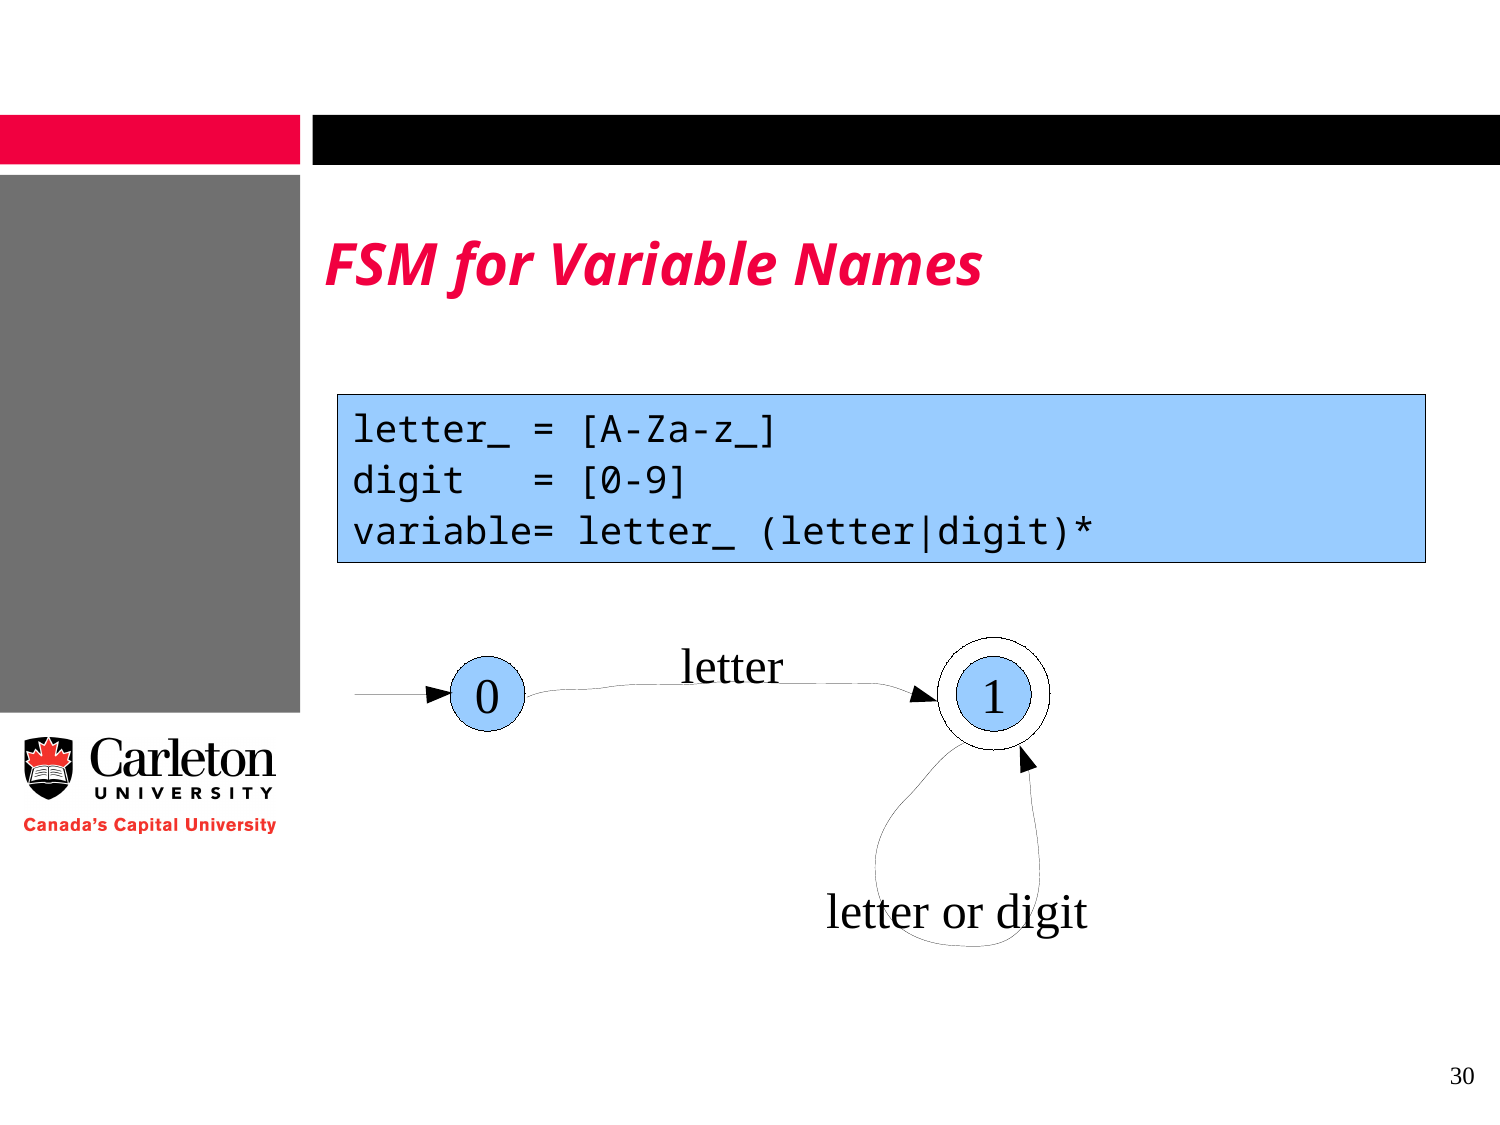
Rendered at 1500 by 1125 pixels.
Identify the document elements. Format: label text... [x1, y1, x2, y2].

text_box letter_ = [A-Za-z_] digit = [0-9] variable= letter_ (letter|digit)* [337, 417, 1426, 563]
title FSM for Variable Names [324, 187, 1450, 338]
picture [24, 737, 276, 834]
text_box 1 [956, 656, 1032, 732]
text_box 0 [450, 656, 526, 732]
